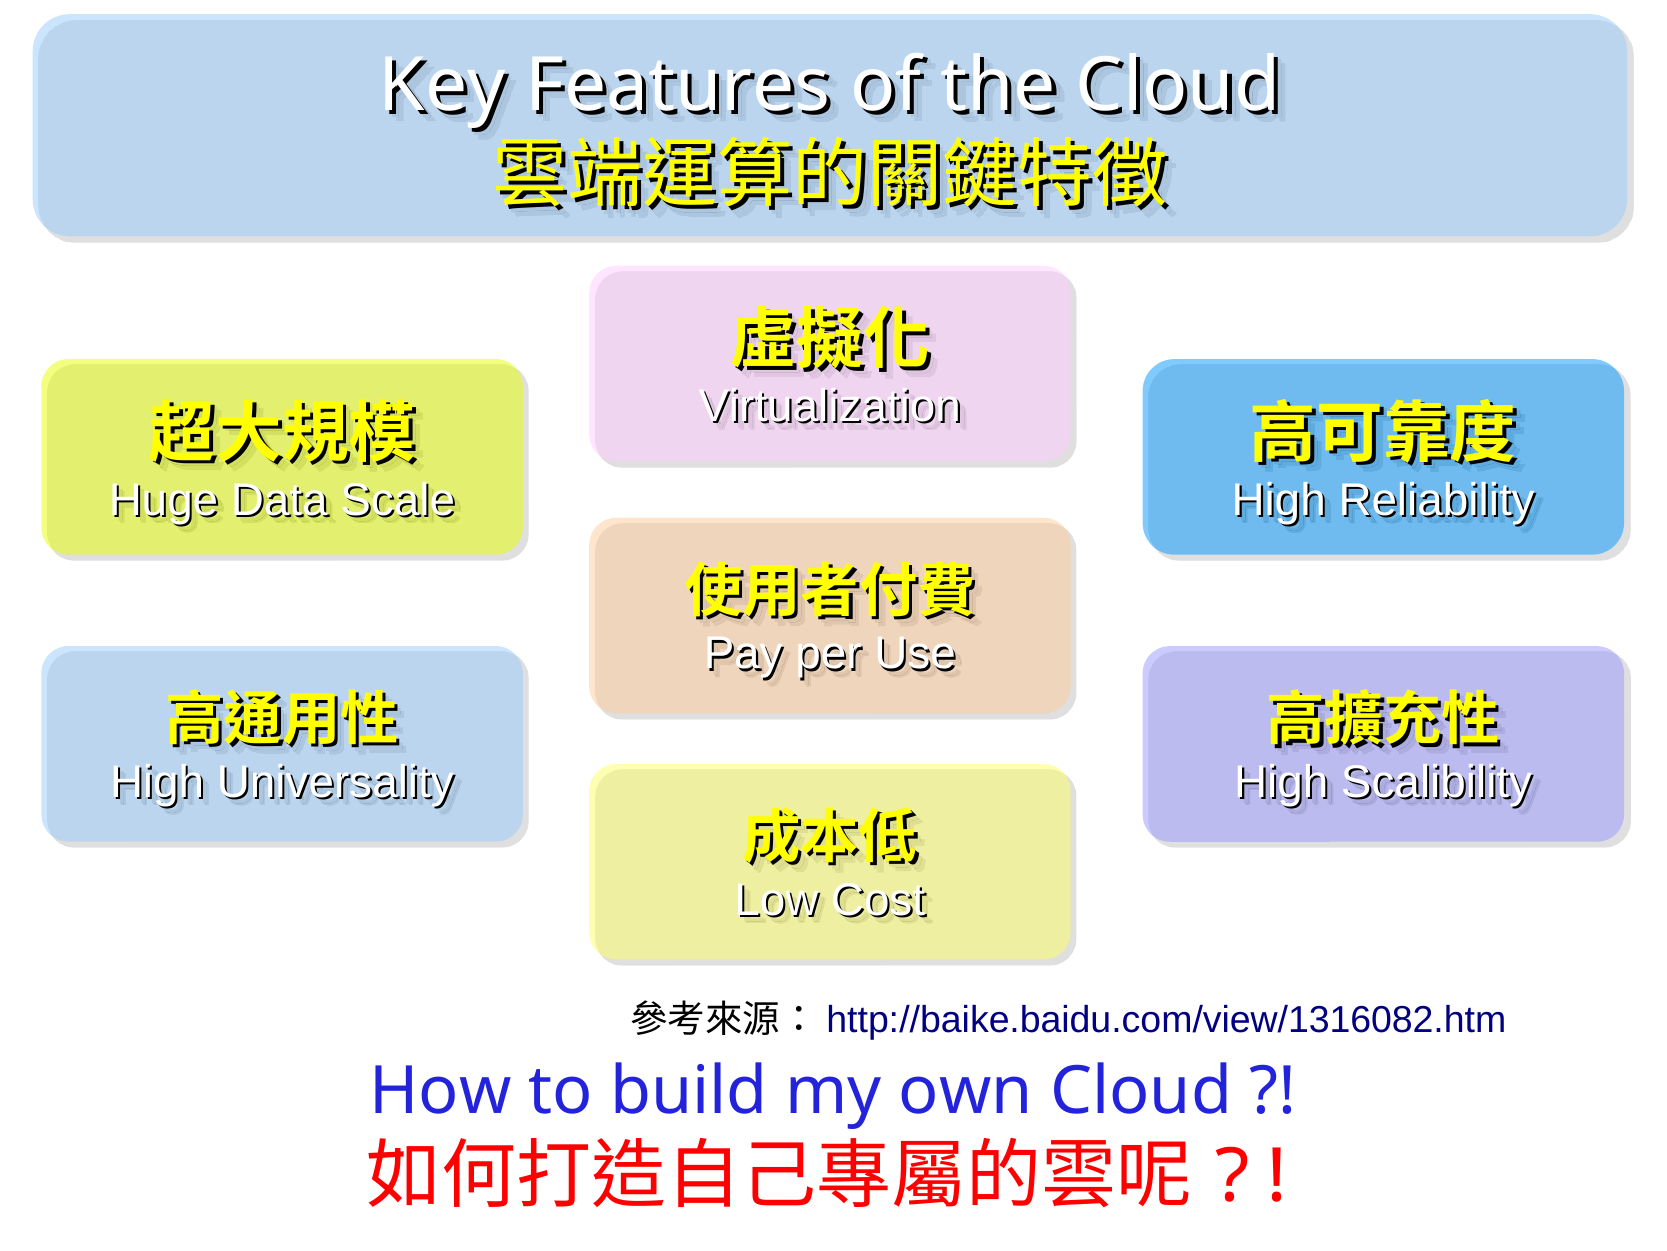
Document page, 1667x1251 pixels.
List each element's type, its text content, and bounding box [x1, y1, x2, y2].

text_box 高擴充性 High Scalibility [1142, 646, 1625, 842]
text_box 使用者付費 Pay per Use [589, 517, 1071, 714]
text_box 參考來源：http://baike.baidu.com/view/1316082.htm [615, 988, 1654, 1039]
text_box 虛擬化 Virtualization [589, 265, 1071, 462]
text_box Key Features of the Cloud 雲端運算的關鍵特徵 [32, 14, 1628, 237]
text_box 高可靠度 High Reliability [1142, 359, 1625, 555]
text_box How to build my own Cloud ?! 如何打造自己專屬的雲呢?! [0, 1039, 1667, 1225]
text_box 高通用性 High Universality [41, 646, 523, 842]
text_box 超大規模 Huge Data Scale [41, 358, 523, 555]
text_box 成本低 Low Cost [589, 763, 1071, 960]
